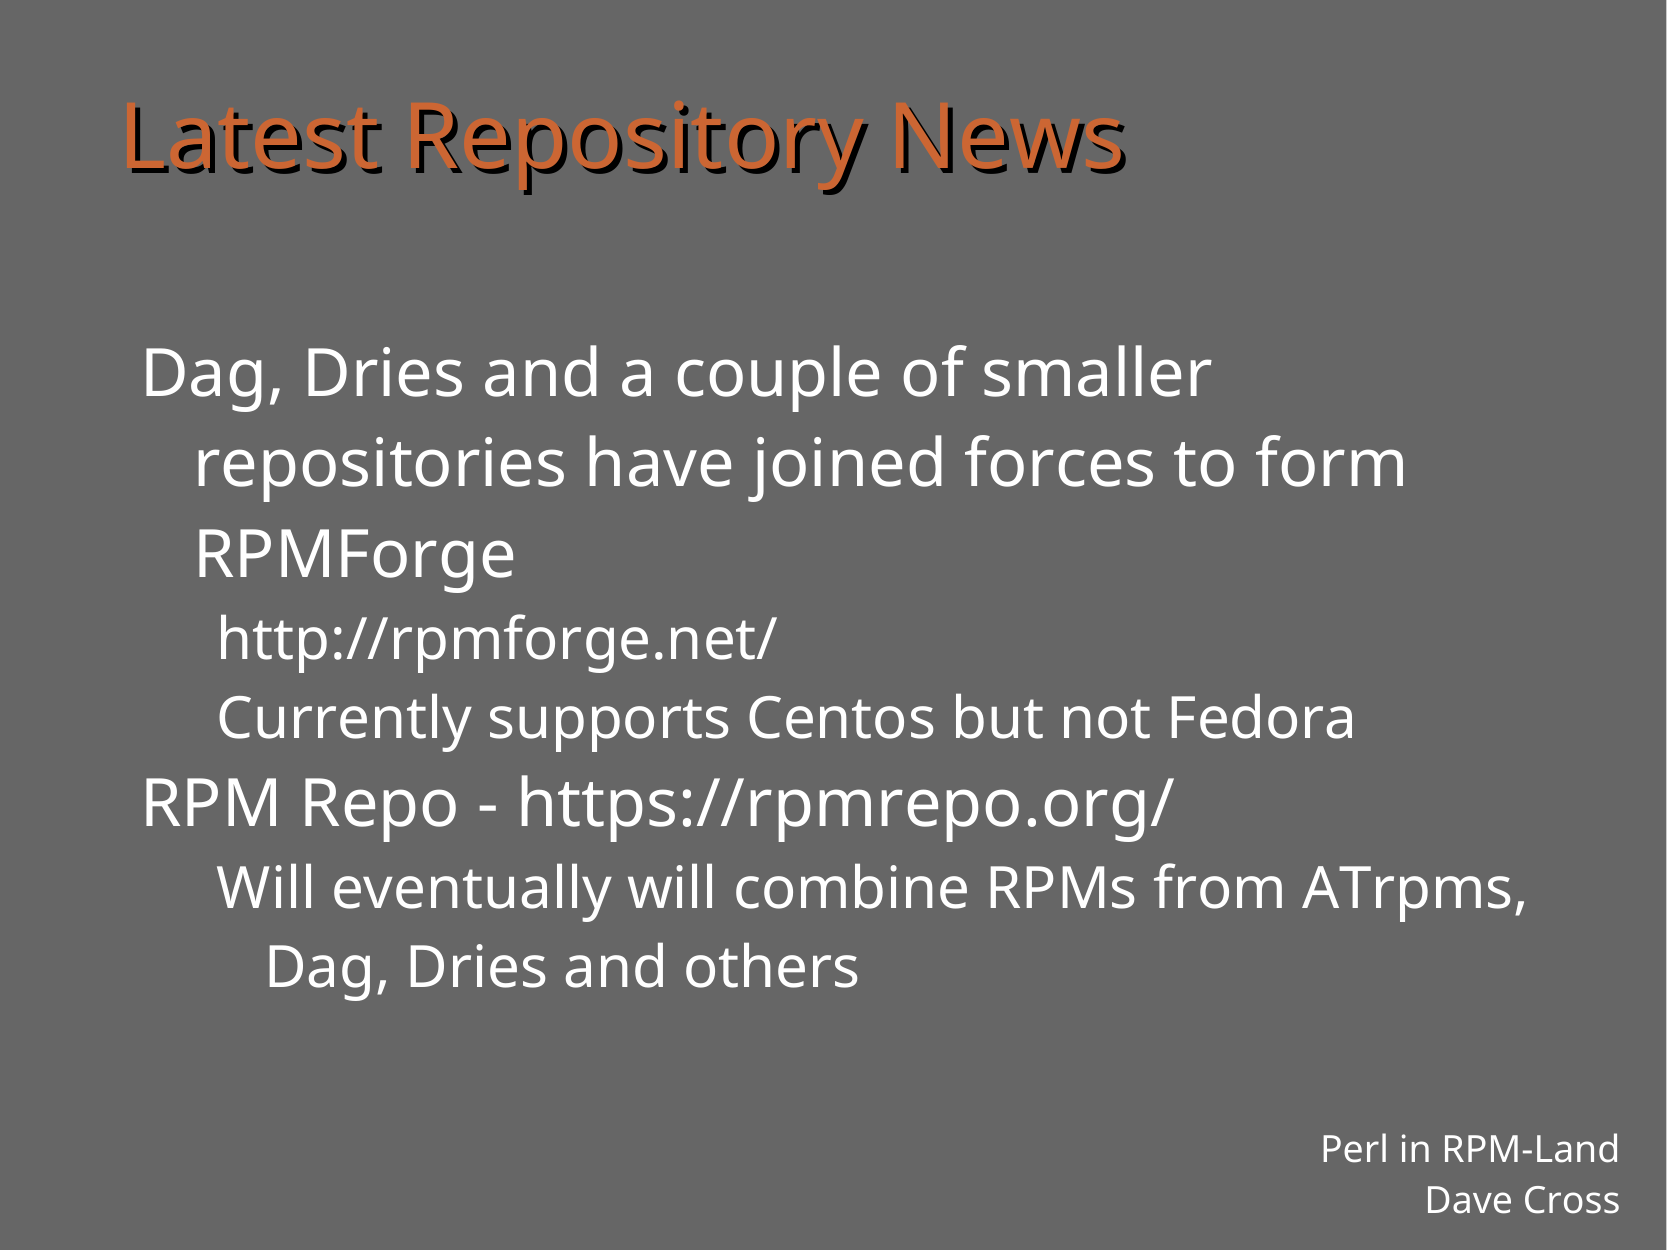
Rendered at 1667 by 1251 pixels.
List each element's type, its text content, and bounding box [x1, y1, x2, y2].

list Dag, Dries and a couple of smaller repositories have joined forces to form RPMForge http://rpmforge.net/ Currently supports Centos but not Fedora RPM Repo - https://rpmrepo.org/ Will eventually will combine RPMs from ATrpms, Dag, Dries and others [122, 324, 1546, 1123]
title Latest Repository News [118, 59, 1542, 207]
